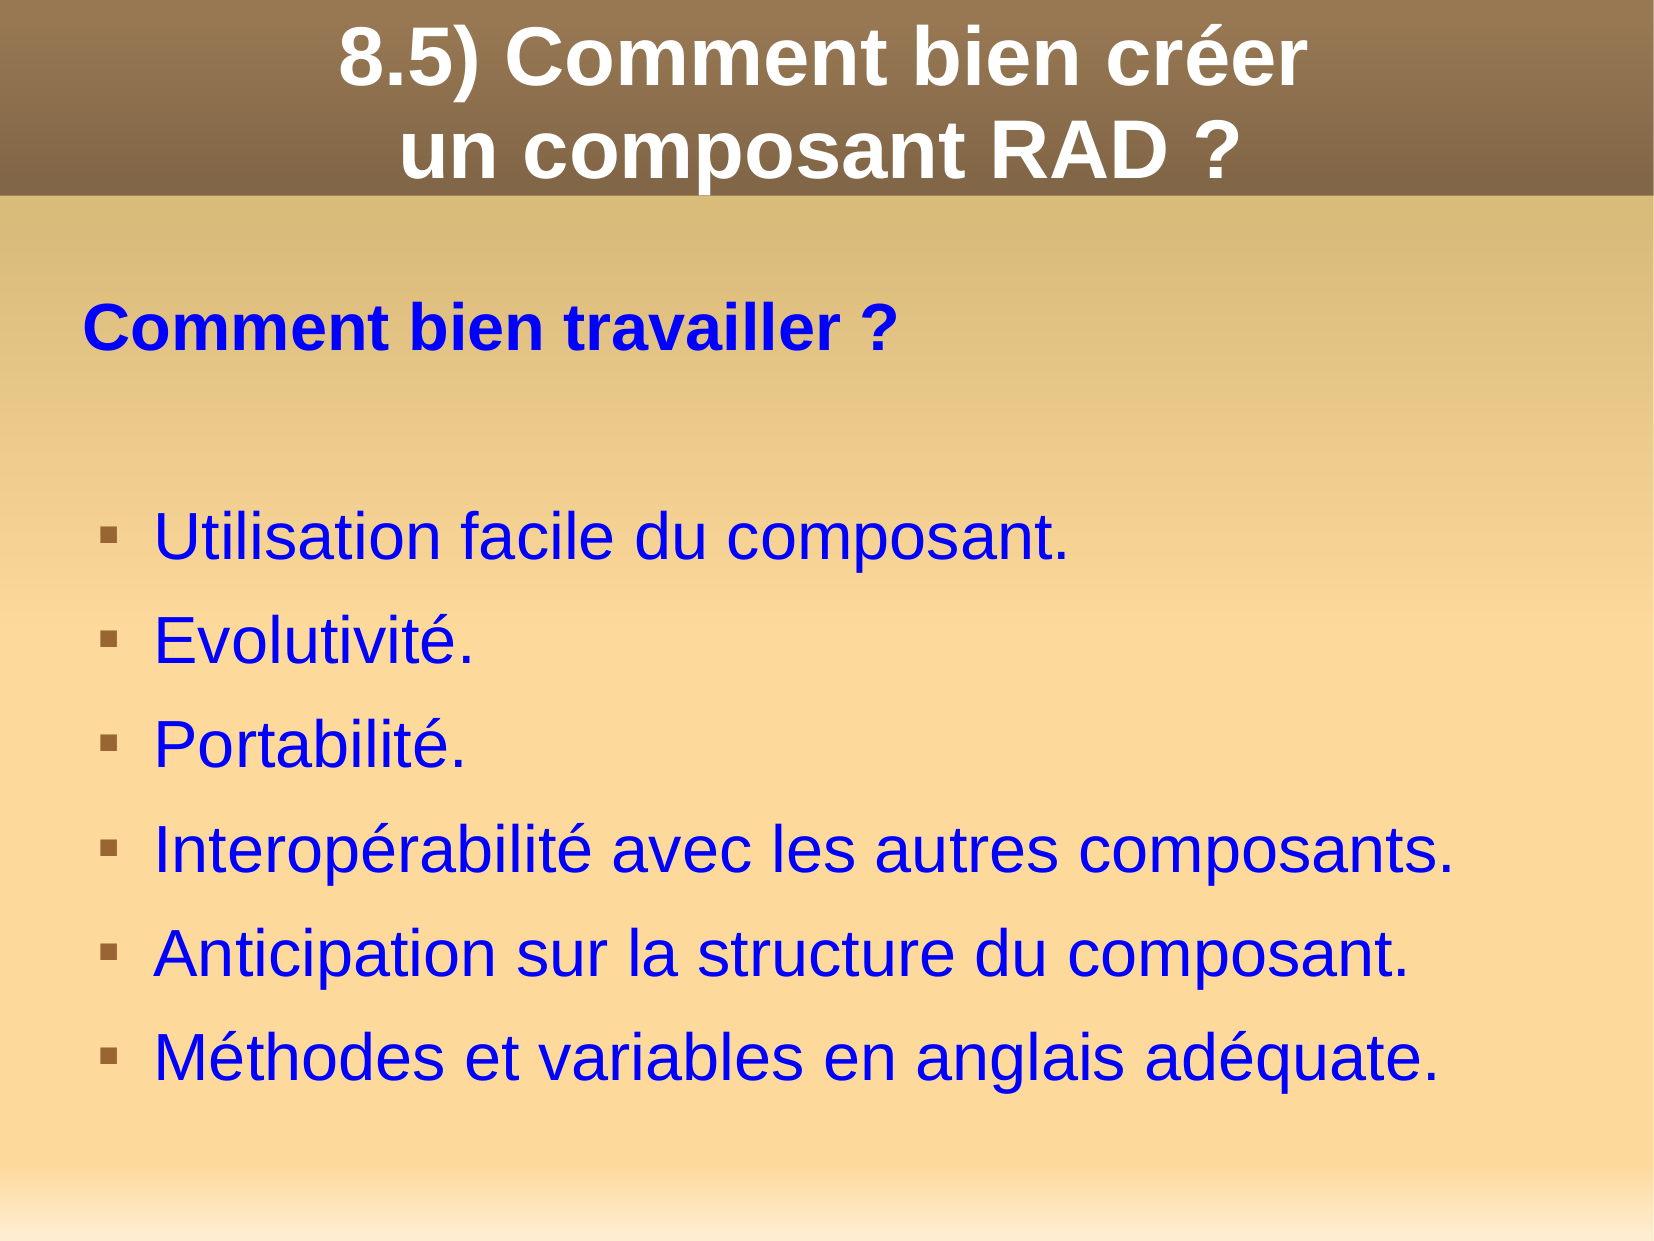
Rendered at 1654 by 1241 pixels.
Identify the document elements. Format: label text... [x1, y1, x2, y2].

picture [0, 0, 1654, 1241]
list Comment bien travailler ? Utilisation facile du composant. Evolutivité. Portabilité. Interopérabilité avec les autres composants. Anticipation sur la structure du composant. Méthodes et variables en anglais adéquate. [82, 290, 1571, 1096]
title 8.5) Comment bien créer un composant RAD ? [76, 7, 1565, 200]
